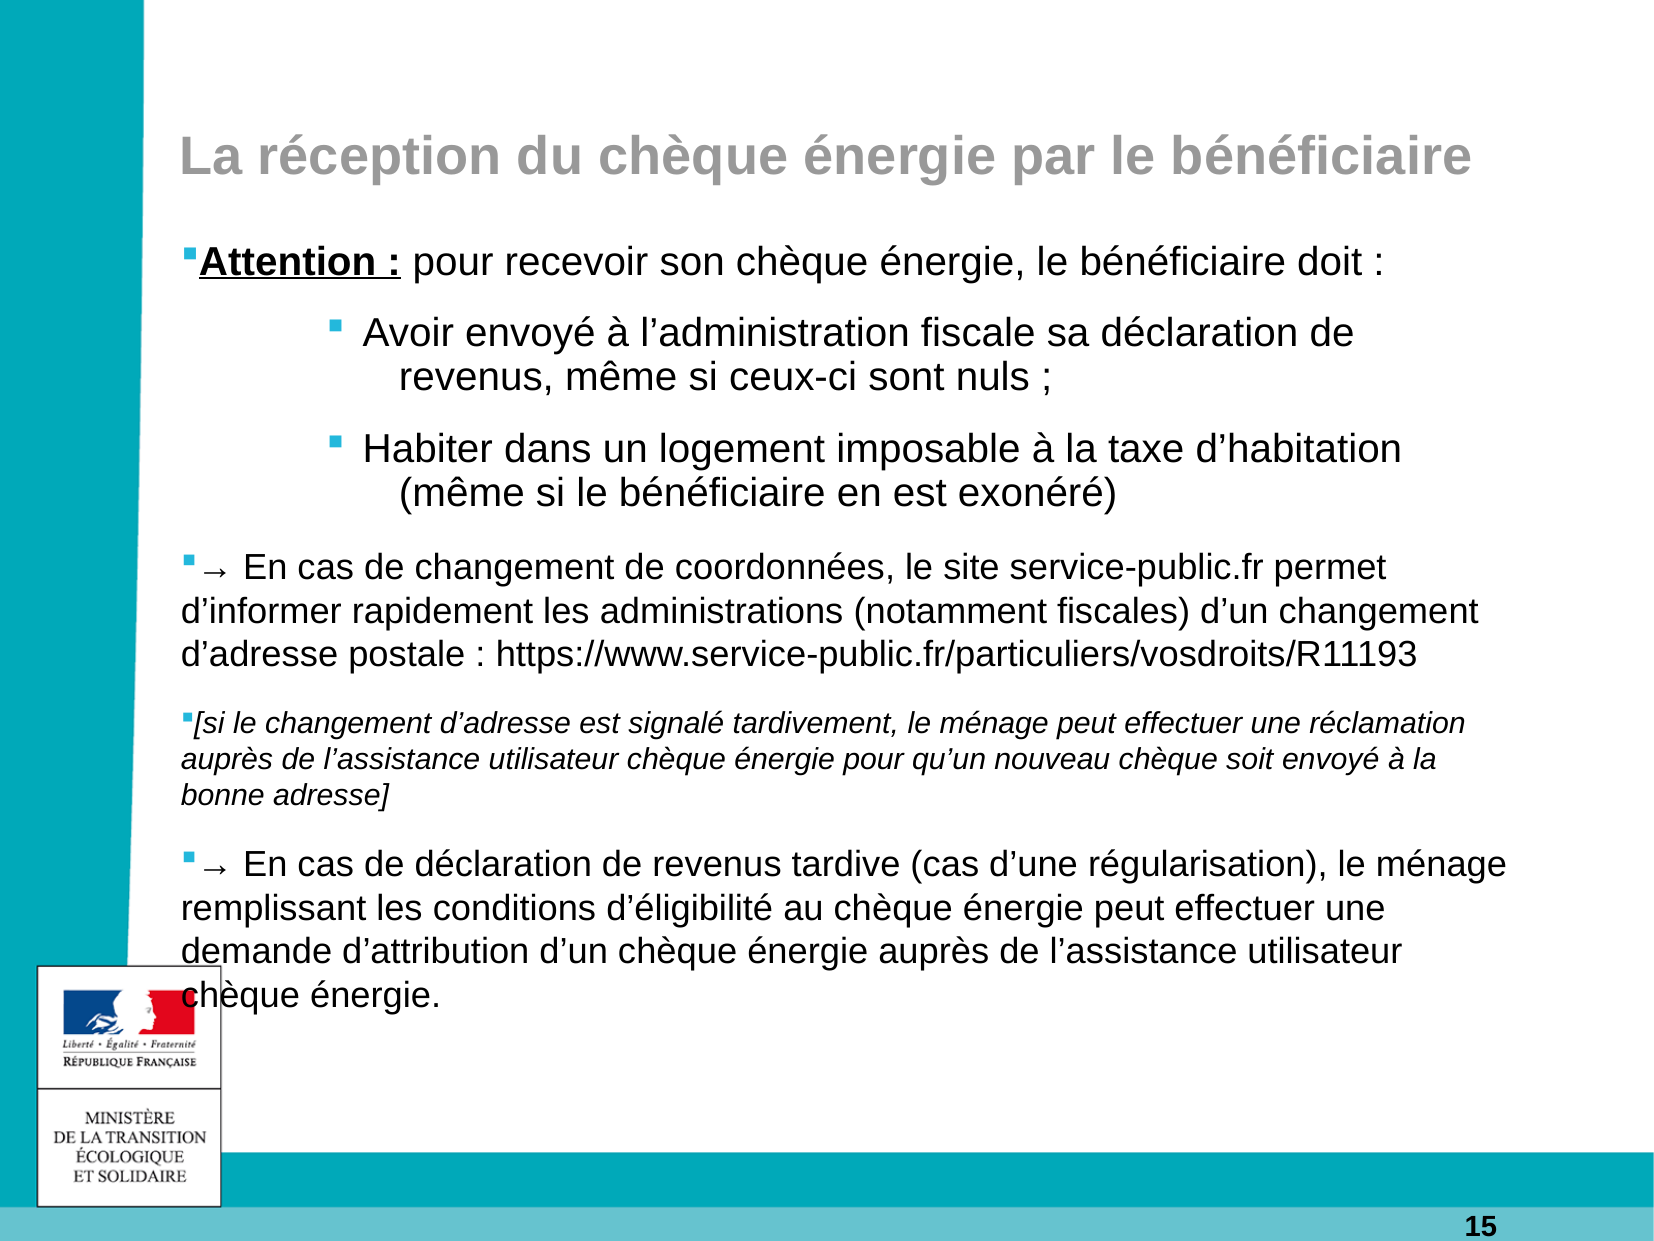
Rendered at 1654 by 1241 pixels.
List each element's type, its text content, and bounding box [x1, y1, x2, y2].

list Attention : pour recevoir son chèque énergie, le bénéficiaire doit : Avoir envoyé à l’administration fiscale sa déclaration de revenus, même si ceux-ci sont nuls ; Habiter dans un logement imposable à la taxe d’habitation (même si le bénéficiaire en est exonéré) → En cas de changement de coordonnées, le site service-public.fr permet d’informer rapidement les administrations (notamment fiscales) d’un changement d’adresse postale : https://www.service-public.fr/particuliers/vosdroits/R11193 [si le changement d’adresse est signalé tardivement, le ménage peut effectuer une réclamation auprès de l’assistance utilisateur chèque énergie pour qu’un nouveau chèque soit envoyé à la bonne adresse] → En cas de déclaration de revenus tardive (cas d’une régularisation), le ménage remplissant les conditions d’éligibilité au chèque énergie peut effectuer une demande d’attribution d’un chèque énergie auprès de l’assistance utilisateur chèque énergie. [180, 234, 1511, 1025]
text_box [1464, 1207, 1629, 1241]
title La réception du chèque énergie par le bénéficiaire [82, 49, 1571, 257]
